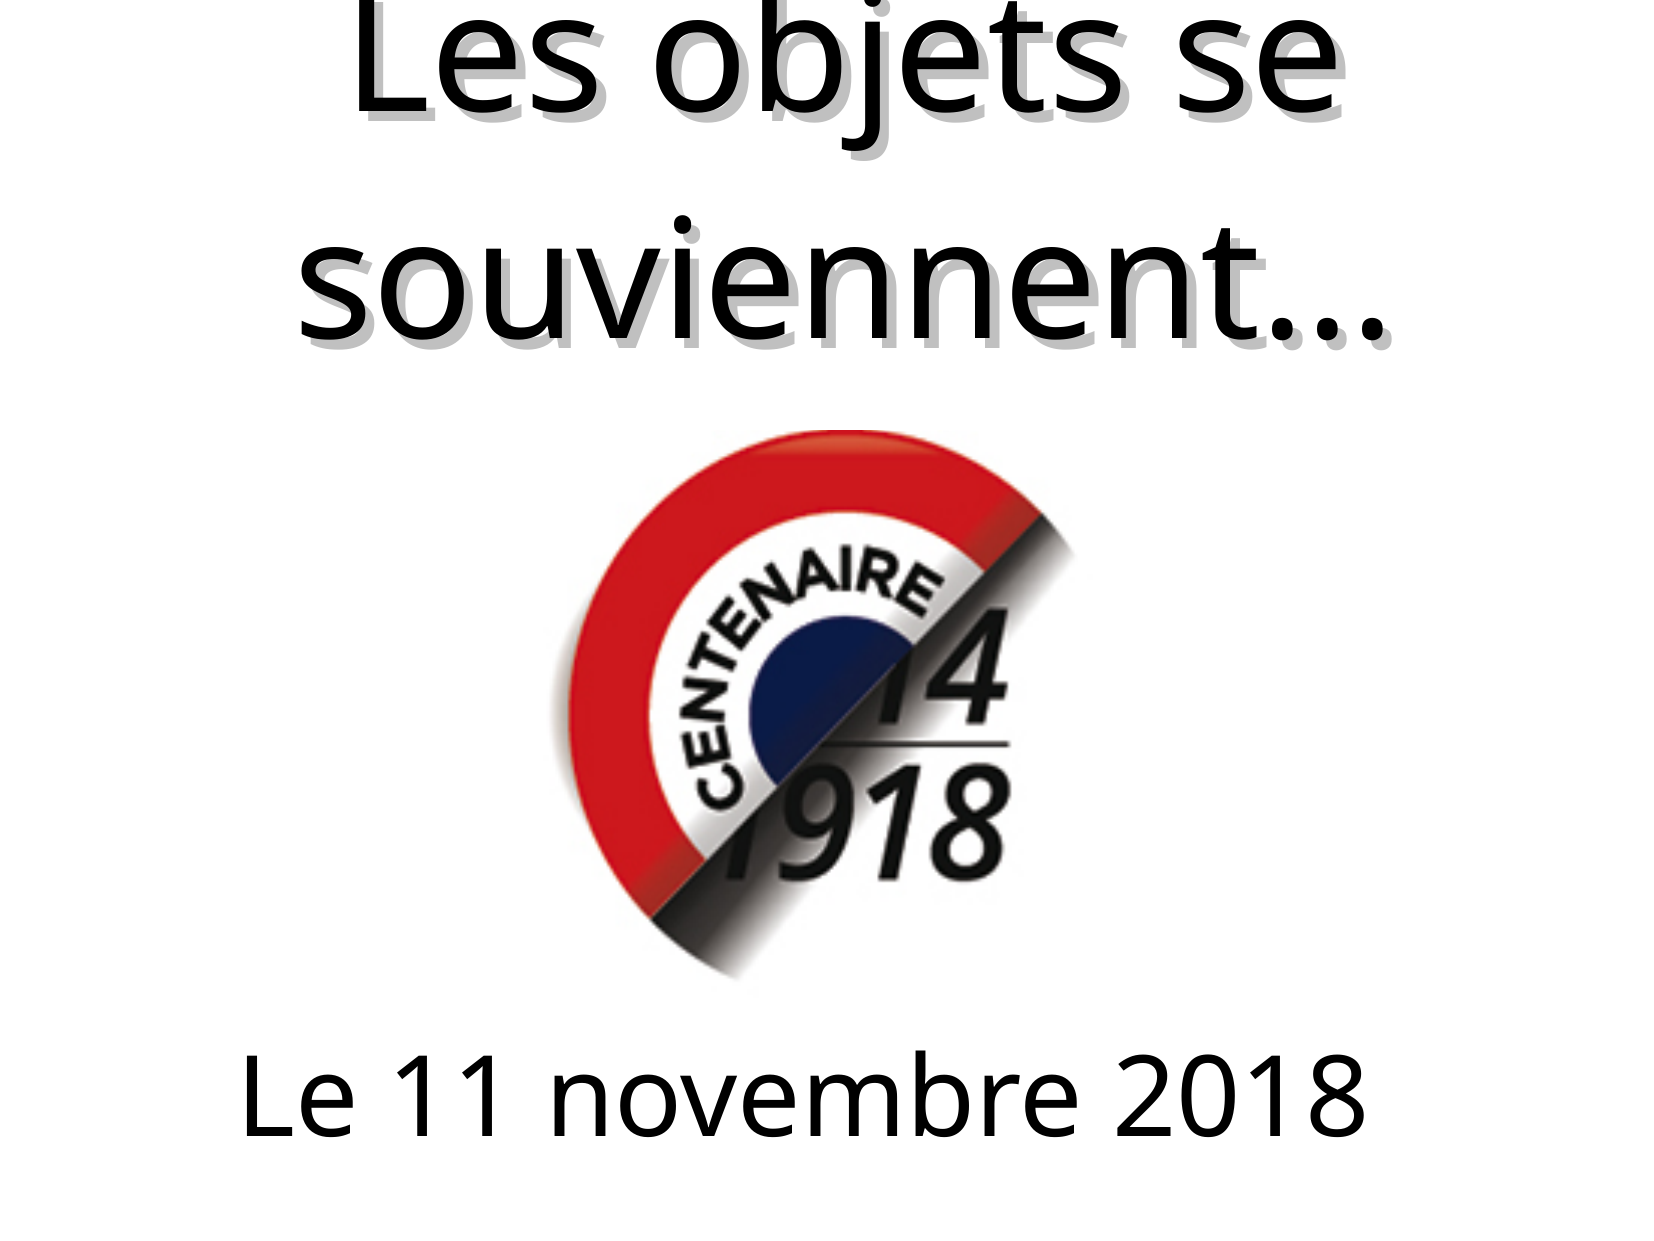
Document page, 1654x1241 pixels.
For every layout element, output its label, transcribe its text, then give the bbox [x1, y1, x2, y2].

title Les objets se souviennent... [82, 49, 1607, 272]
picture [521, 430, 1123, 1004]
subtitle Le 11 novembre 2018 [59, 1015, 1548, 1170]
